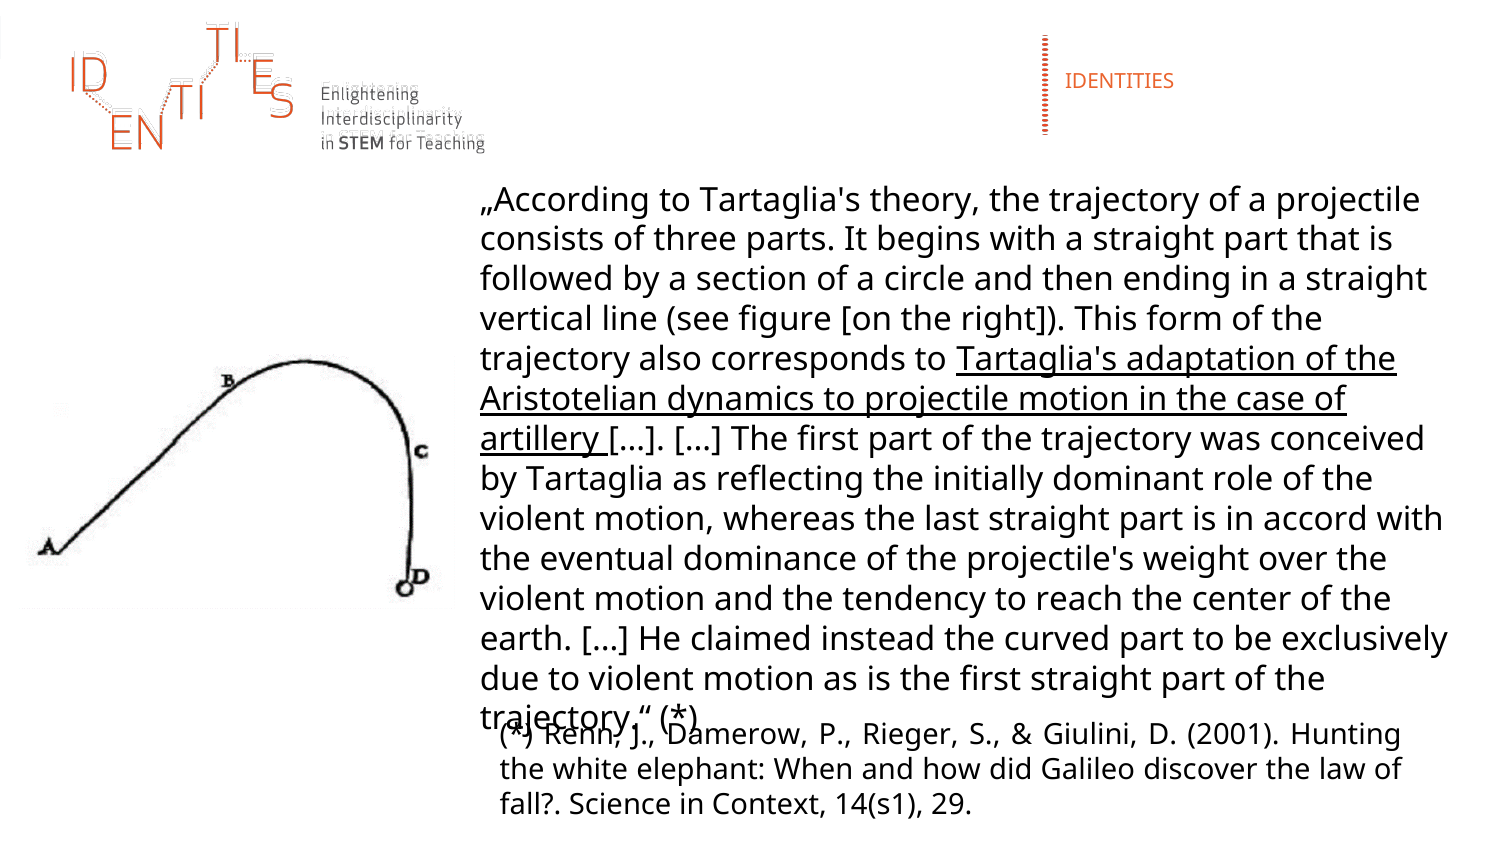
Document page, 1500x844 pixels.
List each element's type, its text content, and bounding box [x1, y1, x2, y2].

text_box (*) Renn, J., Damerow, P., Rieger, S., & Giulini, D. (2001). Hunting the white elephant: When and how did Galileo discover the law of fall?. Science in Context, 14(s1), 29. [484, 707, 1430, 829]
text_box „According to Tartaglia's theory, the trajectory of a projectile consists of three parts. It begins with a straight part that is followed by a section of a circle and then ending in a straight vertical line (see figure [on the right]). This form of the trajectory also corresponds to Tartaglia's adaptation of the Aristotelian dynamics to projectile motion in the case of artillery […]. […] The first part of the trajectory was conceived by Tartaglia as reflecting the initially dominant role of the violent motion, whereas the last straight part is in accord with the eventual dominance of the projectile's weight over the violent motion and the tendency to reach the center of the earth. […] He claimed instead the curved part to be exclusively due to violent motion as is the first straight part of the trajectory.“ (*) [464, 170, 1473, 671]
picture [71, 18, 485, 157]
picture [8, 346, 464, 626]
text_box IDENTITIES [1050, 60, 1472, 121]
picture [1042, 35, 1051, 135]
